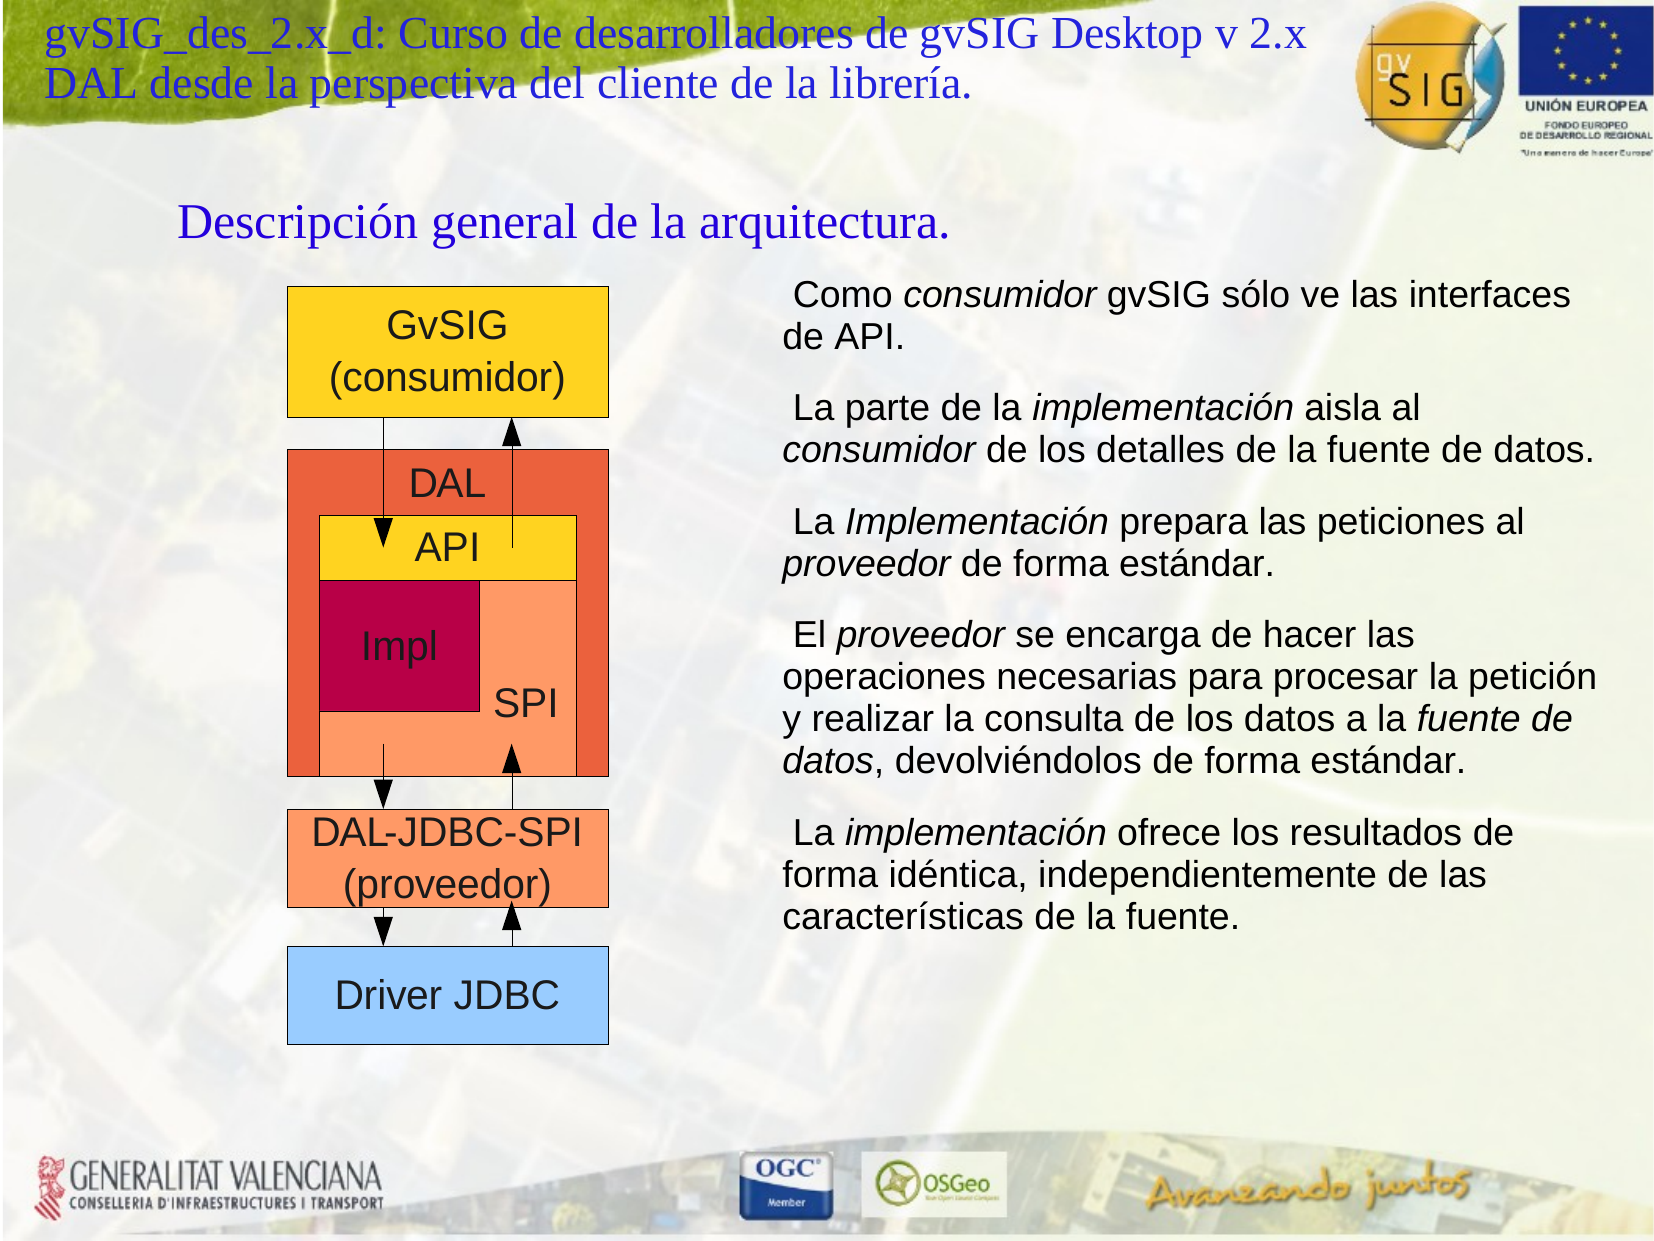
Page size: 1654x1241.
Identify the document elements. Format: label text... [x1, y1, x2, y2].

title Descripción general de la arquitectura. [177, 88, 1329, 355]
chart [177, 265, 749, 1063]
picture [2, 0, 1654, 1241]
text_box Como consumidor gvSIG sólo ve las interfaces de API. La parte de la implementación aisla al consumidor de los detalles de la fuente de datos. La Implementación prepara las peticiones al proveedor de forma estándar. El proveedor se encarga de hacer las operaciones necesarias para procesar la petición y realizar la consulta de los datos a la fuente de datos, devolviéndolos de forma estándar. La implementación ofrece los resultados de forma idéntica, independientemente de las características de la fuente. [767, 265, 1625, 1093]
